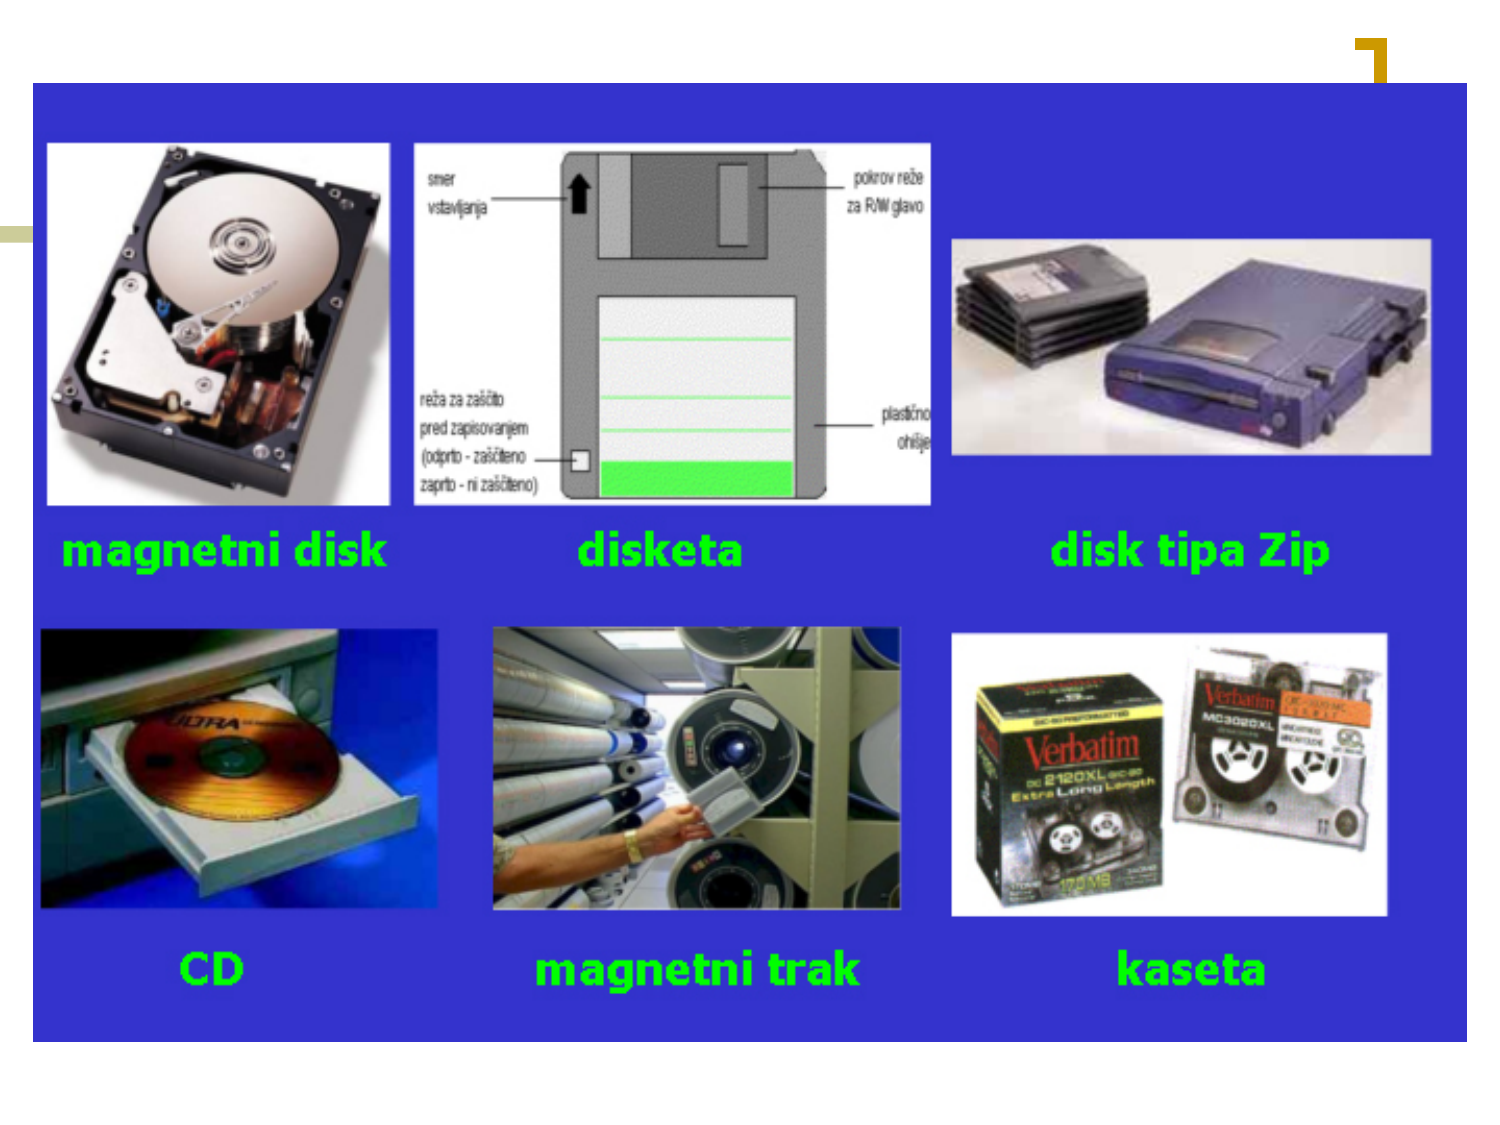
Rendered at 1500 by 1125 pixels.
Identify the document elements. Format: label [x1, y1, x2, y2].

picture [33, 83, 1467, 1042]
